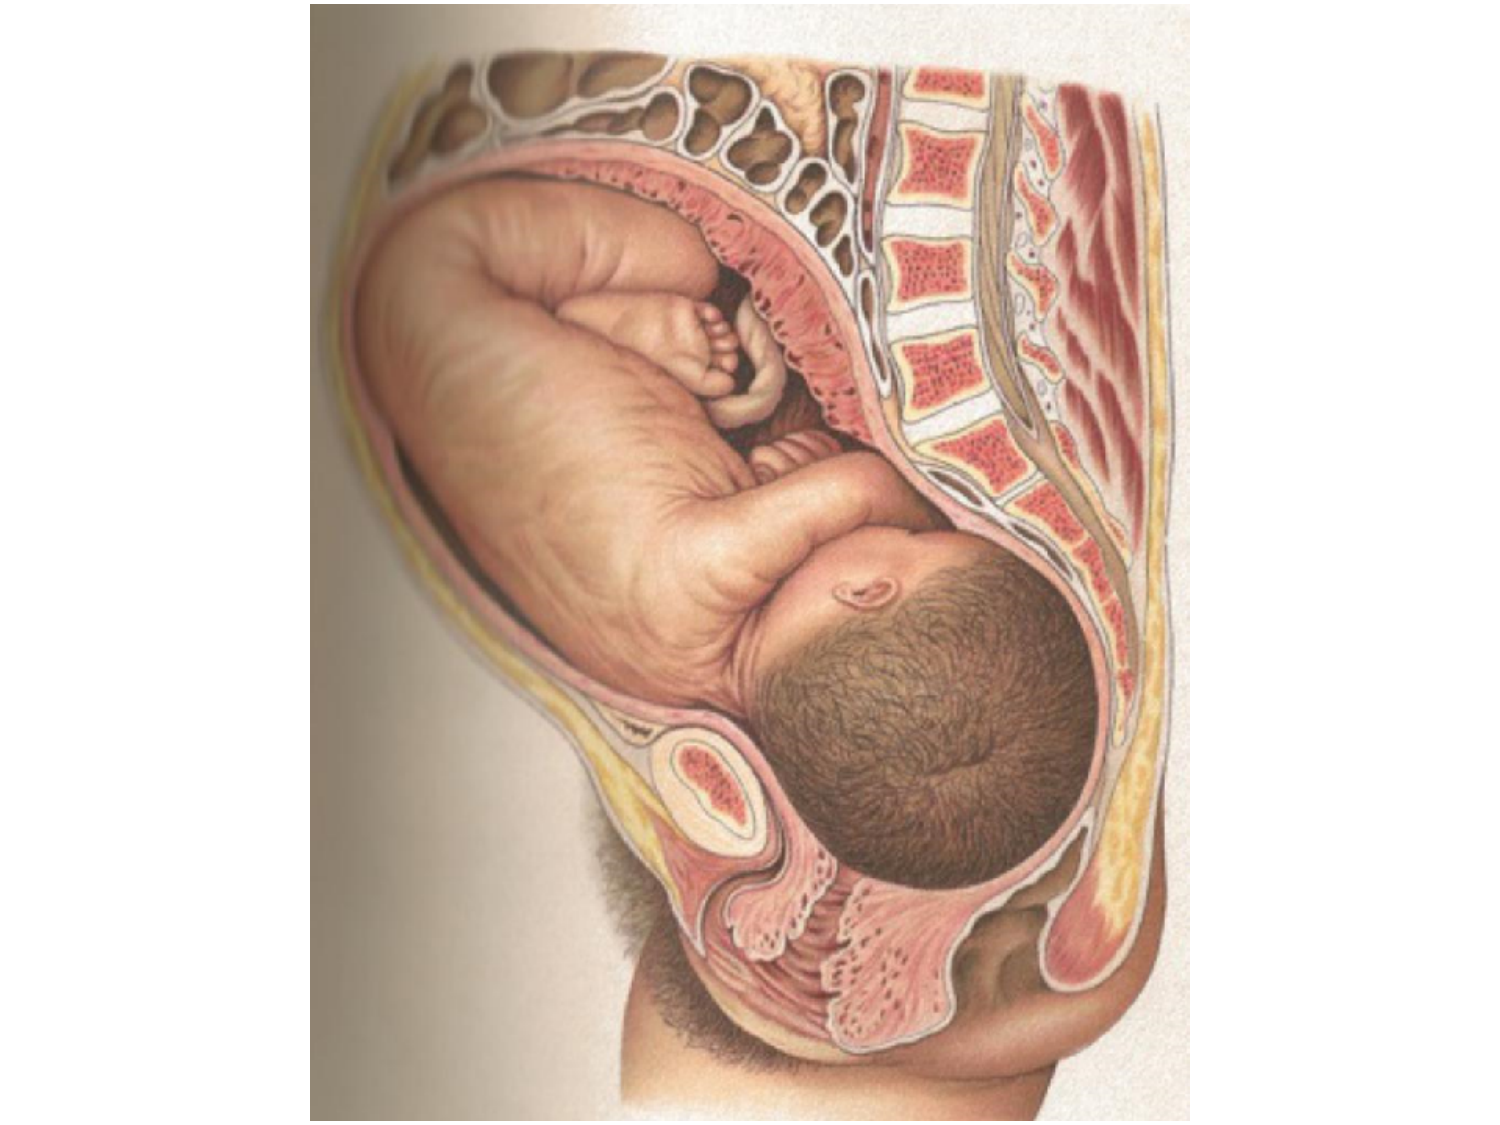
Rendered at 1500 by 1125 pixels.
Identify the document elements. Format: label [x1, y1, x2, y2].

picture [310, 4, 1190, 1121]
